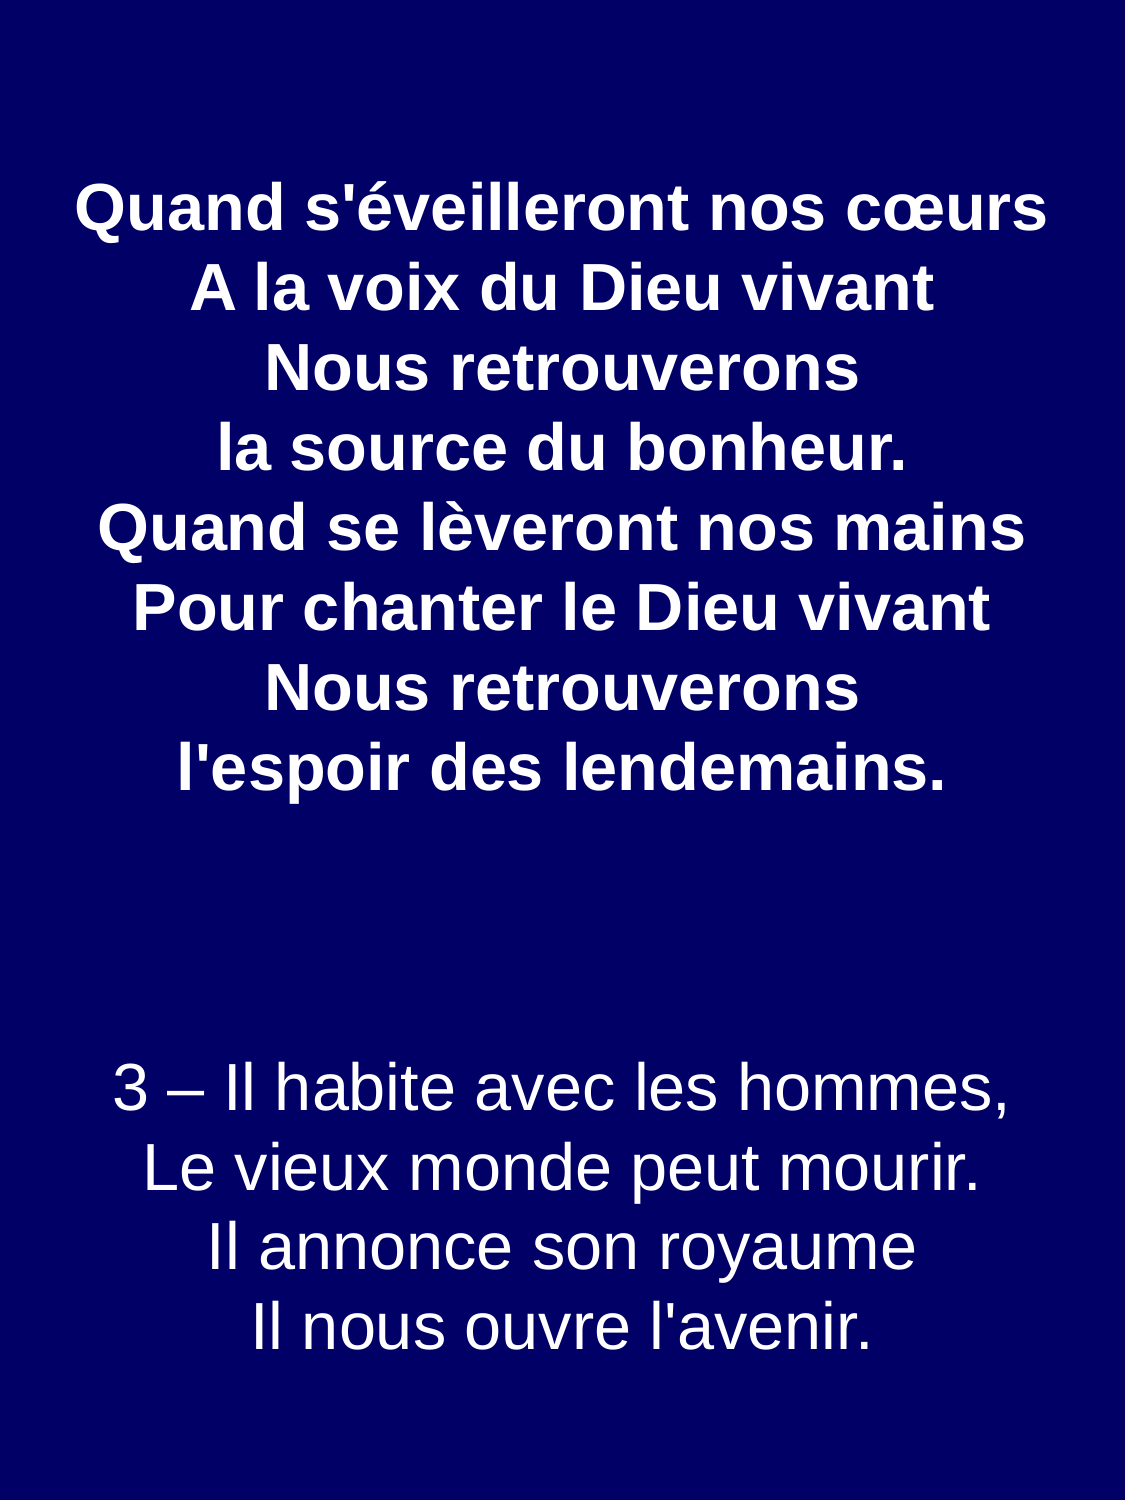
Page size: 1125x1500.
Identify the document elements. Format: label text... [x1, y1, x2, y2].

text_box Quand s'éveilleront nos cœurs A la voix du Dieu vivant Nous retrouverons la source du bonheur. Quand se lèveront nos mains Pour chanter le Dieu vivant Nous retrouverons l'espoir des lendemains. 3 – Il habite avec les hommes, Le vieux monde peut mourir. Il annonce son royaume Il nous ouvre l'avenir. [60, 156, 1065, 1451]
